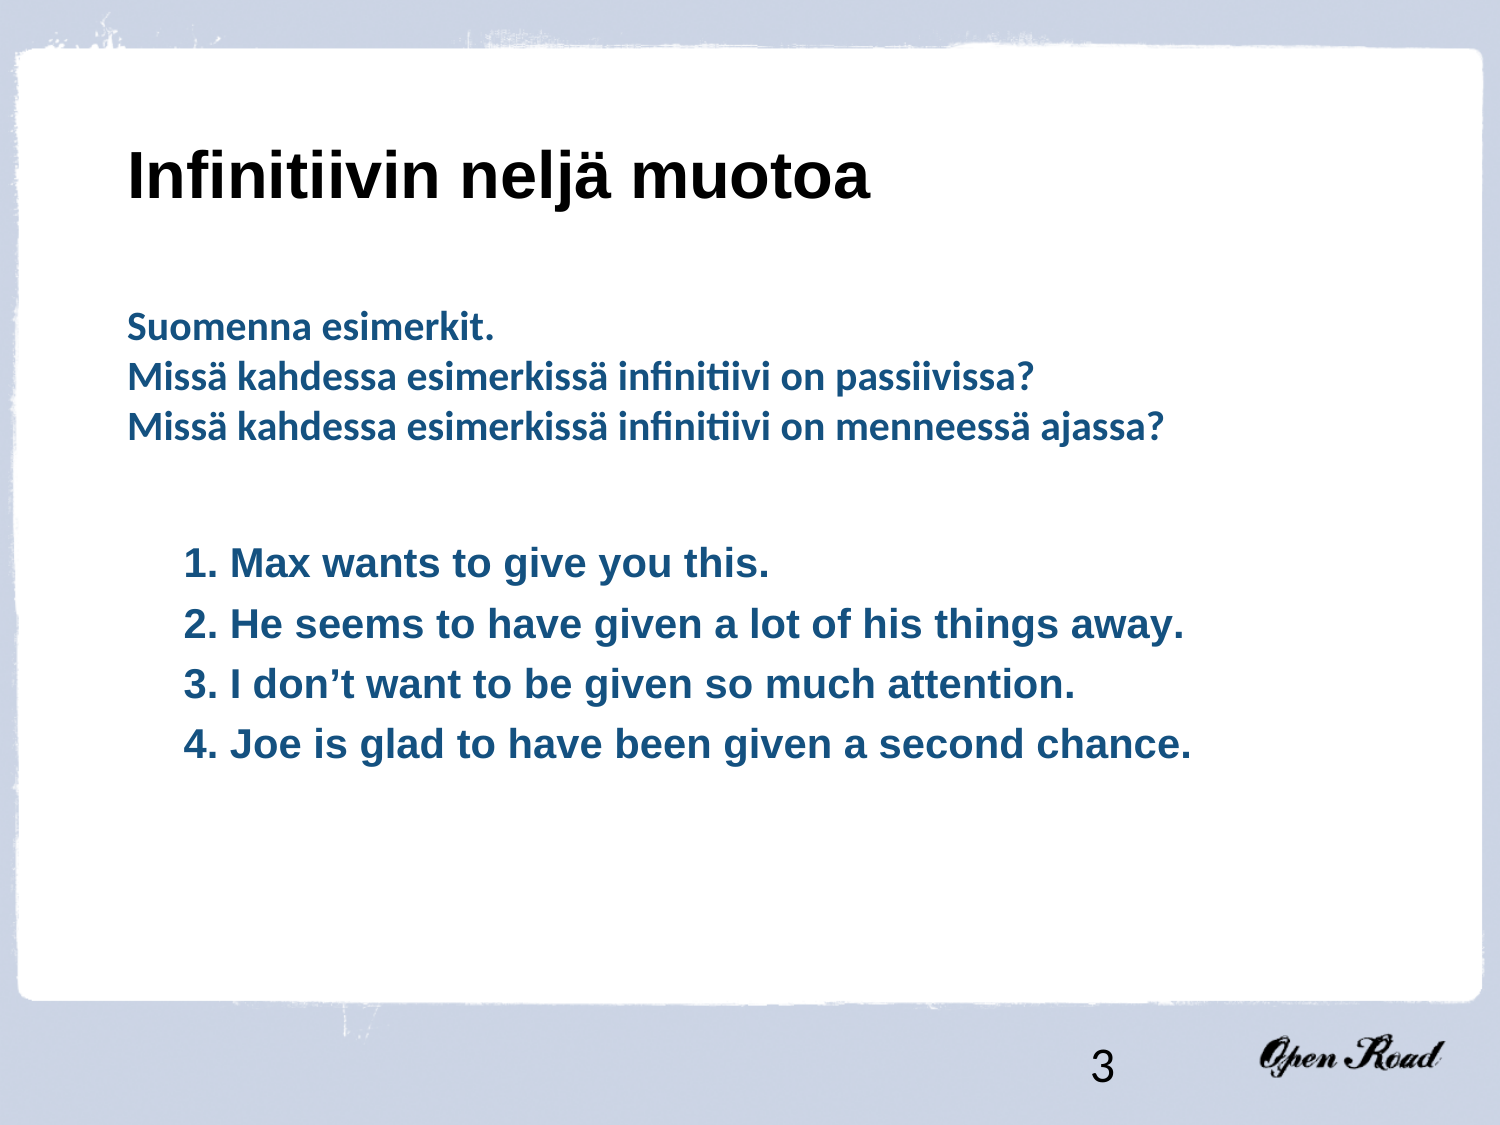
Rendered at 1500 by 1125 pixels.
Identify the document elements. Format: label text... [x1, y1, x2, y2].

list 1. Max wants to give you this. 2. He seems to have given a lot of his things away. 3. I don’t want to be given so much attention. 4. Joe is glad to have been given a second chance. [112, 467, 1365, 847]
text_box Suomenna esimerkit. Missä kahdessa esimerkissä infinitiivi on passiivissa? Missä kahdessa esimerkissä infinitiivi on menneessä ajassa? [112, 290, 1390, 457]
title Infinitiivin neljä muotoa [112, 87, 1388, 256]
